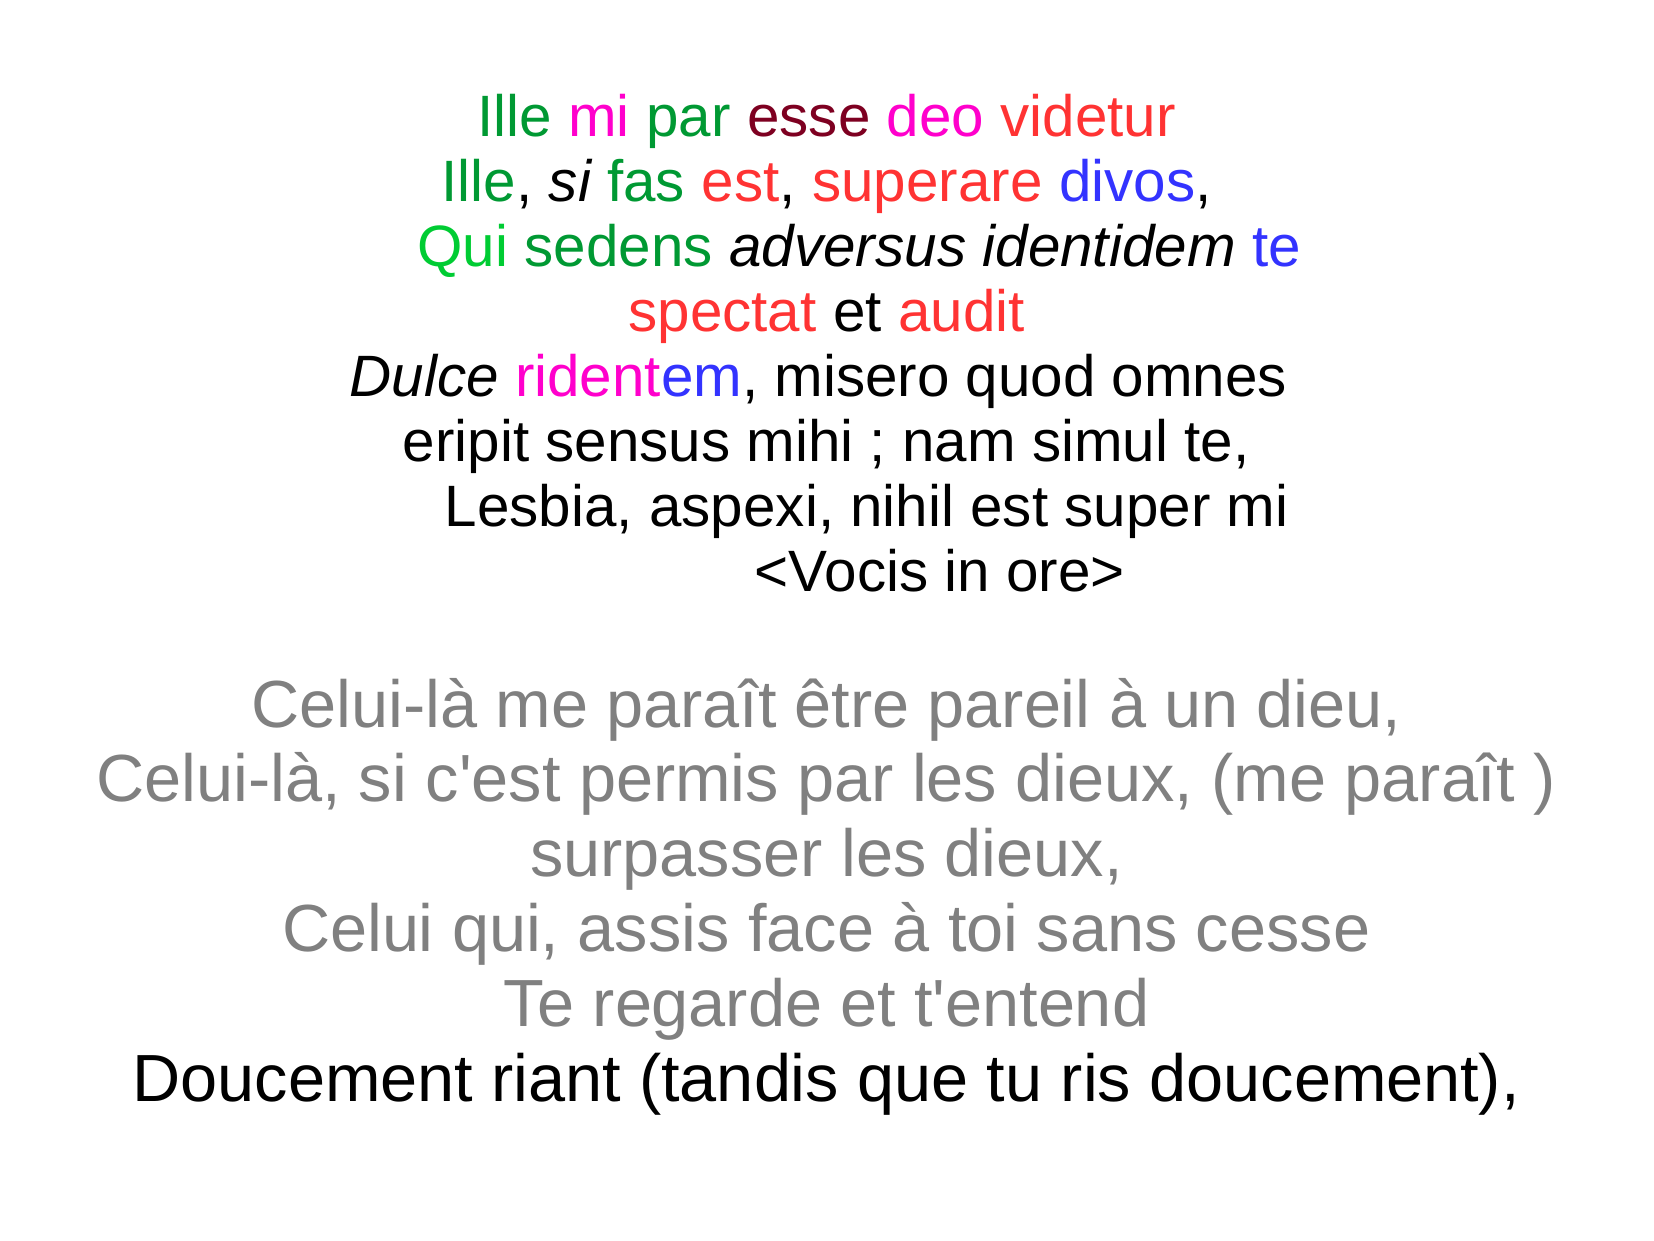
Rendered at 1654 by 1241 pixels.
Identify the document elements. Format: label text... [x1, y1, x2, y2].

title Ille mi par esse deo videtur Ille, si fas est, superare divos, Qui sedens adversus identidem te spectat et audit Dulce ridentem, misero quod omnes eripit sensus mihi ; nam simul te, Lesbia, aspexi, nihil est super mi <Vocis in ore> [82, 49, 1571, 638]
subtitle Celui-là me paraît être pareil à un dieu, Celui-là, si c'est permis par les dieux, (me paraît ) surpasser les dieux, Celui qui, assis face à toi sans cesse Te regarde et t'entend Doucement riant (tandis que tu ris doucement), [82, 666, 1571, 1116]
